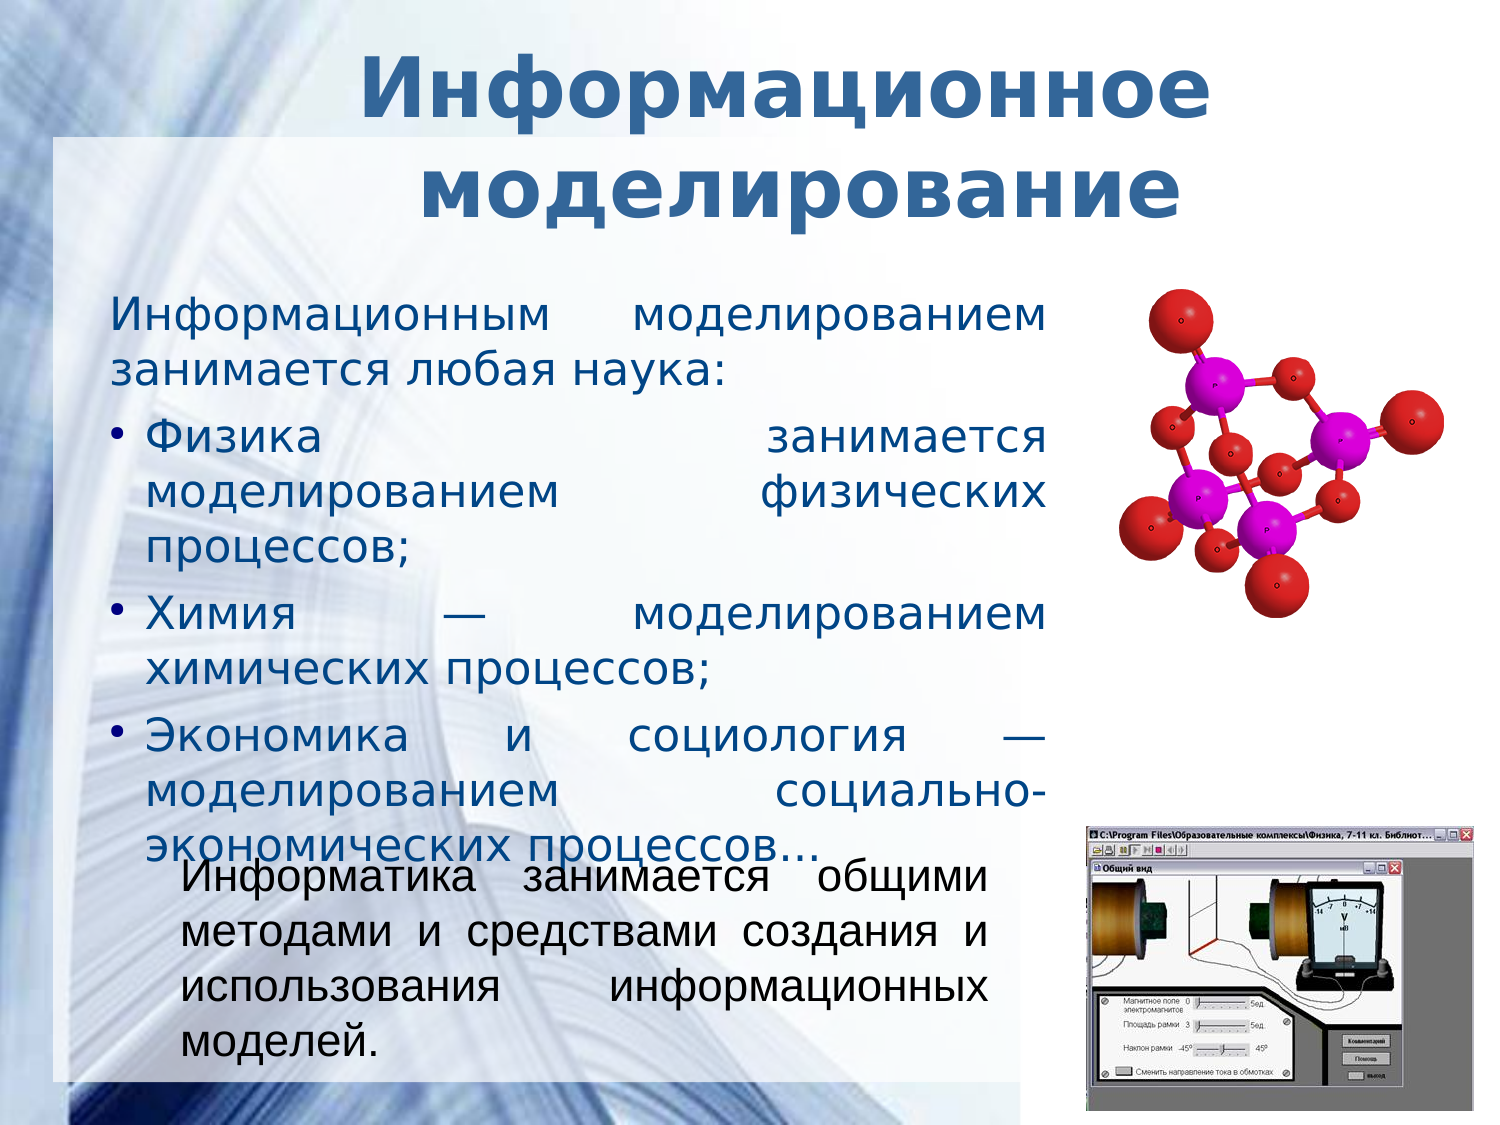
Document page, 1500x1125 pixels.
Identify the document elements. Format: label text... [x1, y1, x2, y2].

text_box Информатика занимается общими методами и средствами создания и использования информационных моделей. [165, 838, 1004, 1074]
picture [0, 0, 1500, 1125]
text_box Информационным моделированием занимается любая наука: Физика занимается моделированием физических процессов; Химия — моделированием химических процессов; Экономика и социология — моделированием социально-экономических процессов... [94, 277, 1063, 1067]
text_box Информационное моделирование [342, 26, 1258, 242]
